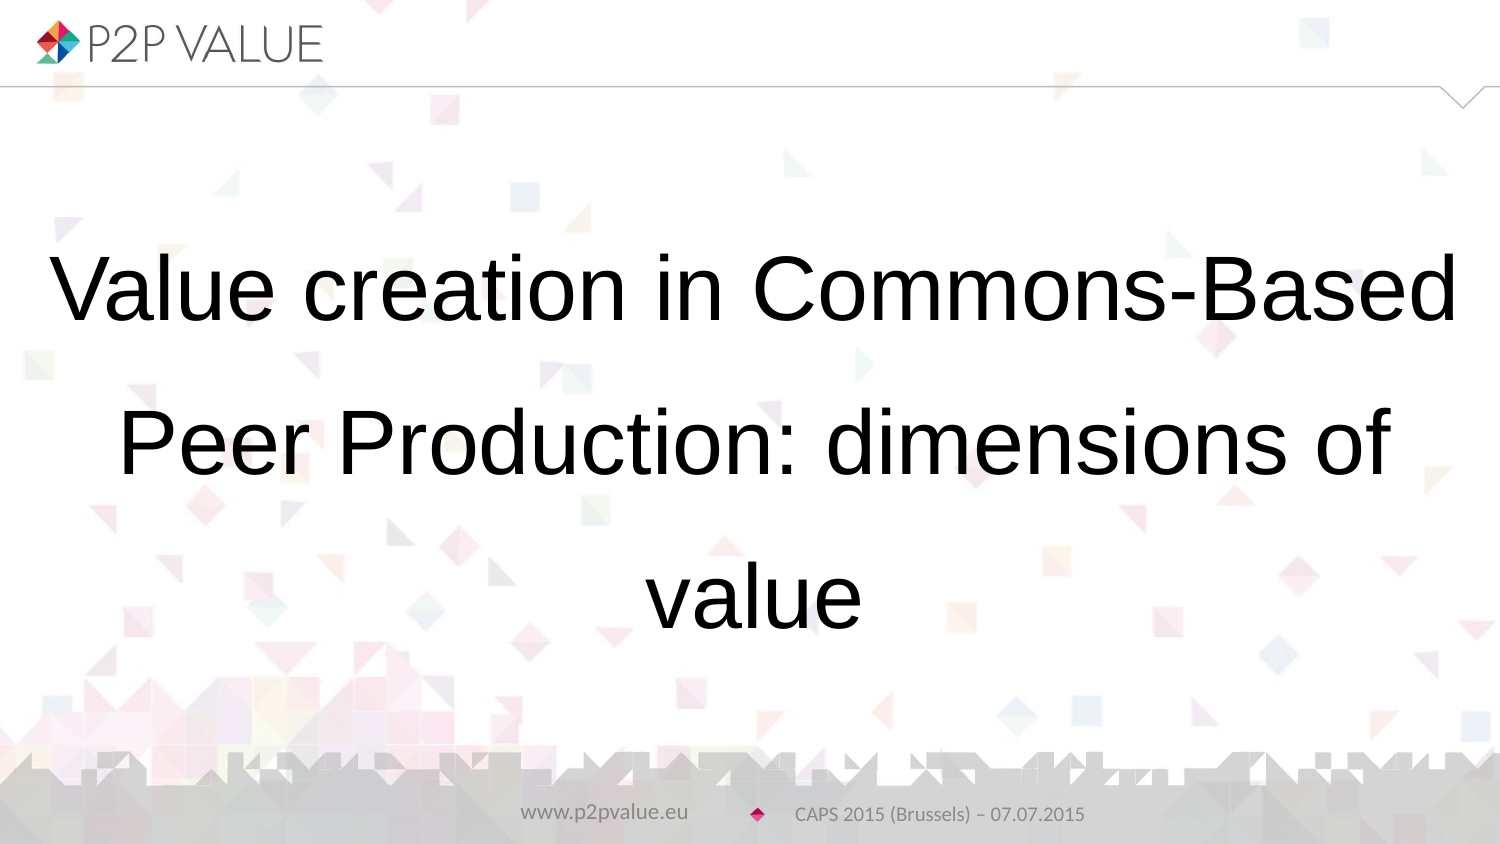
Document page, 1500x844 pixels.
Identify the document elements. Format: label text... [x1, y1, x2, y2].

subtitle Value creation in Commons-Based Peer Production: dimensions of value [15, 180, 1496, 736]
text_box www.p2pvalue.eu [514, 790, 733, 830]
picture [0, 0, 1500, 844]
text_box CAPS 2015 (Brussels) – 07.07.2015 [781, 790, 1474, 836]
